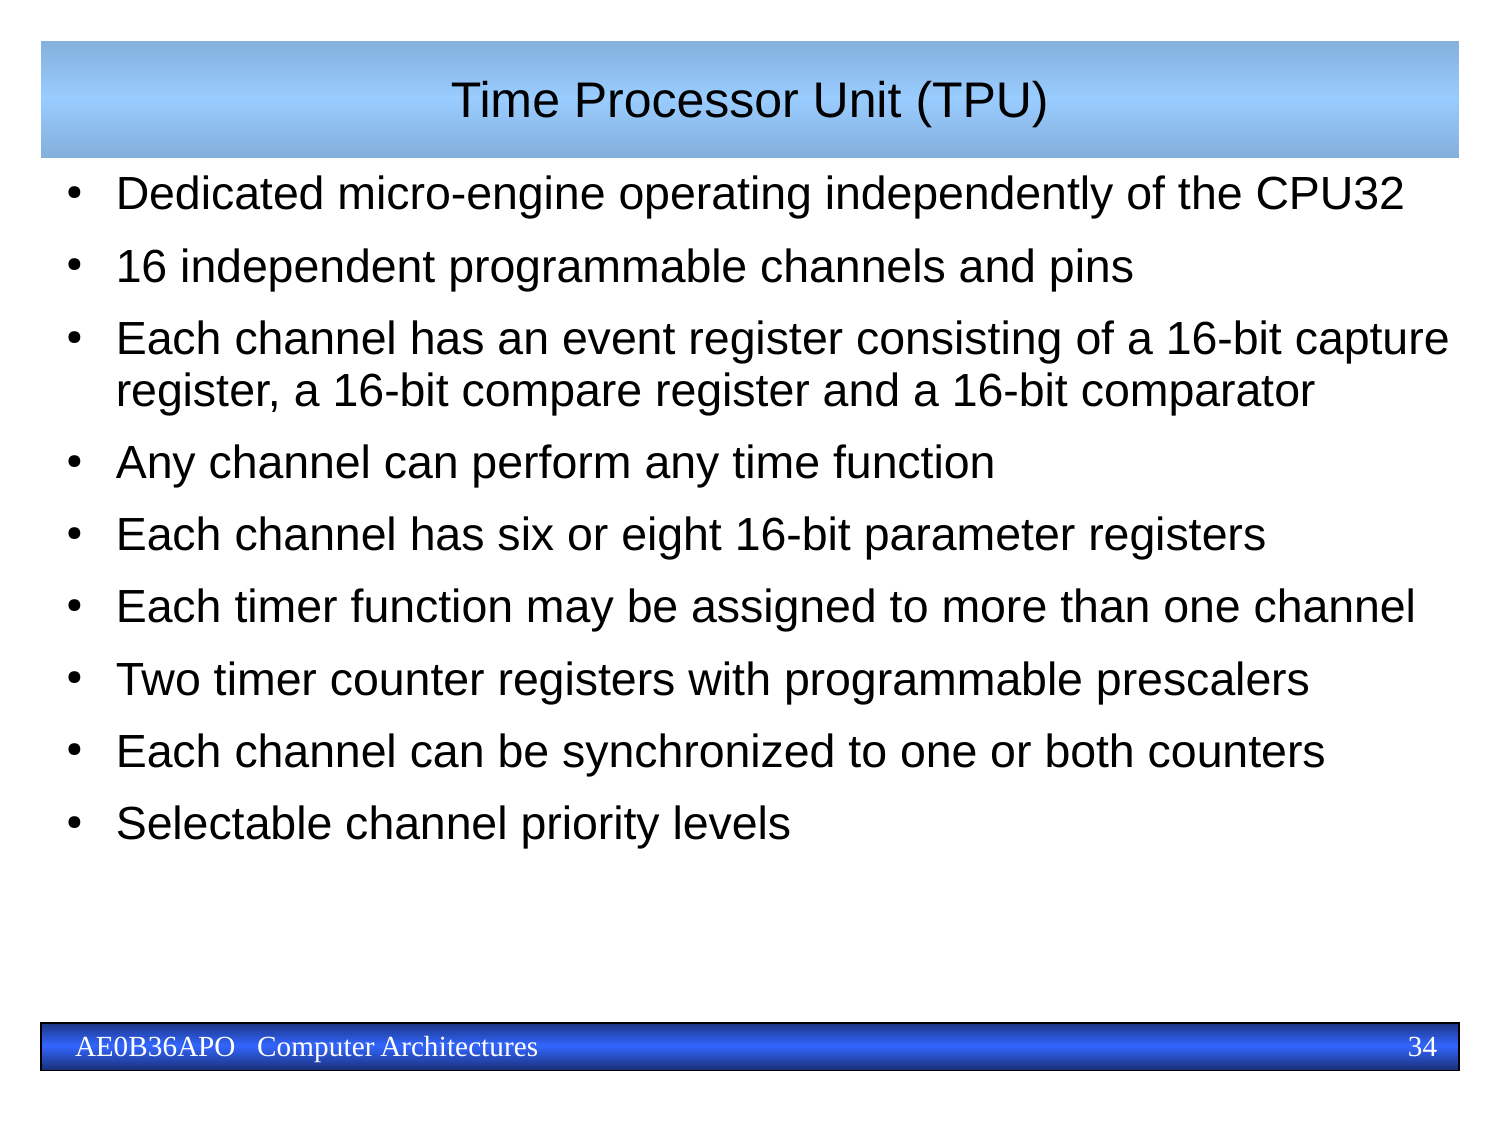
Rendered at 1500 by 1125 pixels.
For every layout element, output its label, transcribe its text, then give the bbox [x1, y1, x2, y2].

title Time Processor Unit (TPU) [41, 41, 1459, 158]
list Dedicated micro-engine operating independently of the CPU32 16 independent programmable channels and pins Each channel has an event register consisting of a 16-bit capture register, a 16-bit compare register and a 16-bit comparator Any channel can perform any time function Each channel has six or eight 16-bit parameter registers Each timer function may be assigned to more than one channel Two timer counter registers with programmable prescalers Each channel can be synchronized to one or both counters Selectable channel priority levels [50, 167, 1451, 1000]
